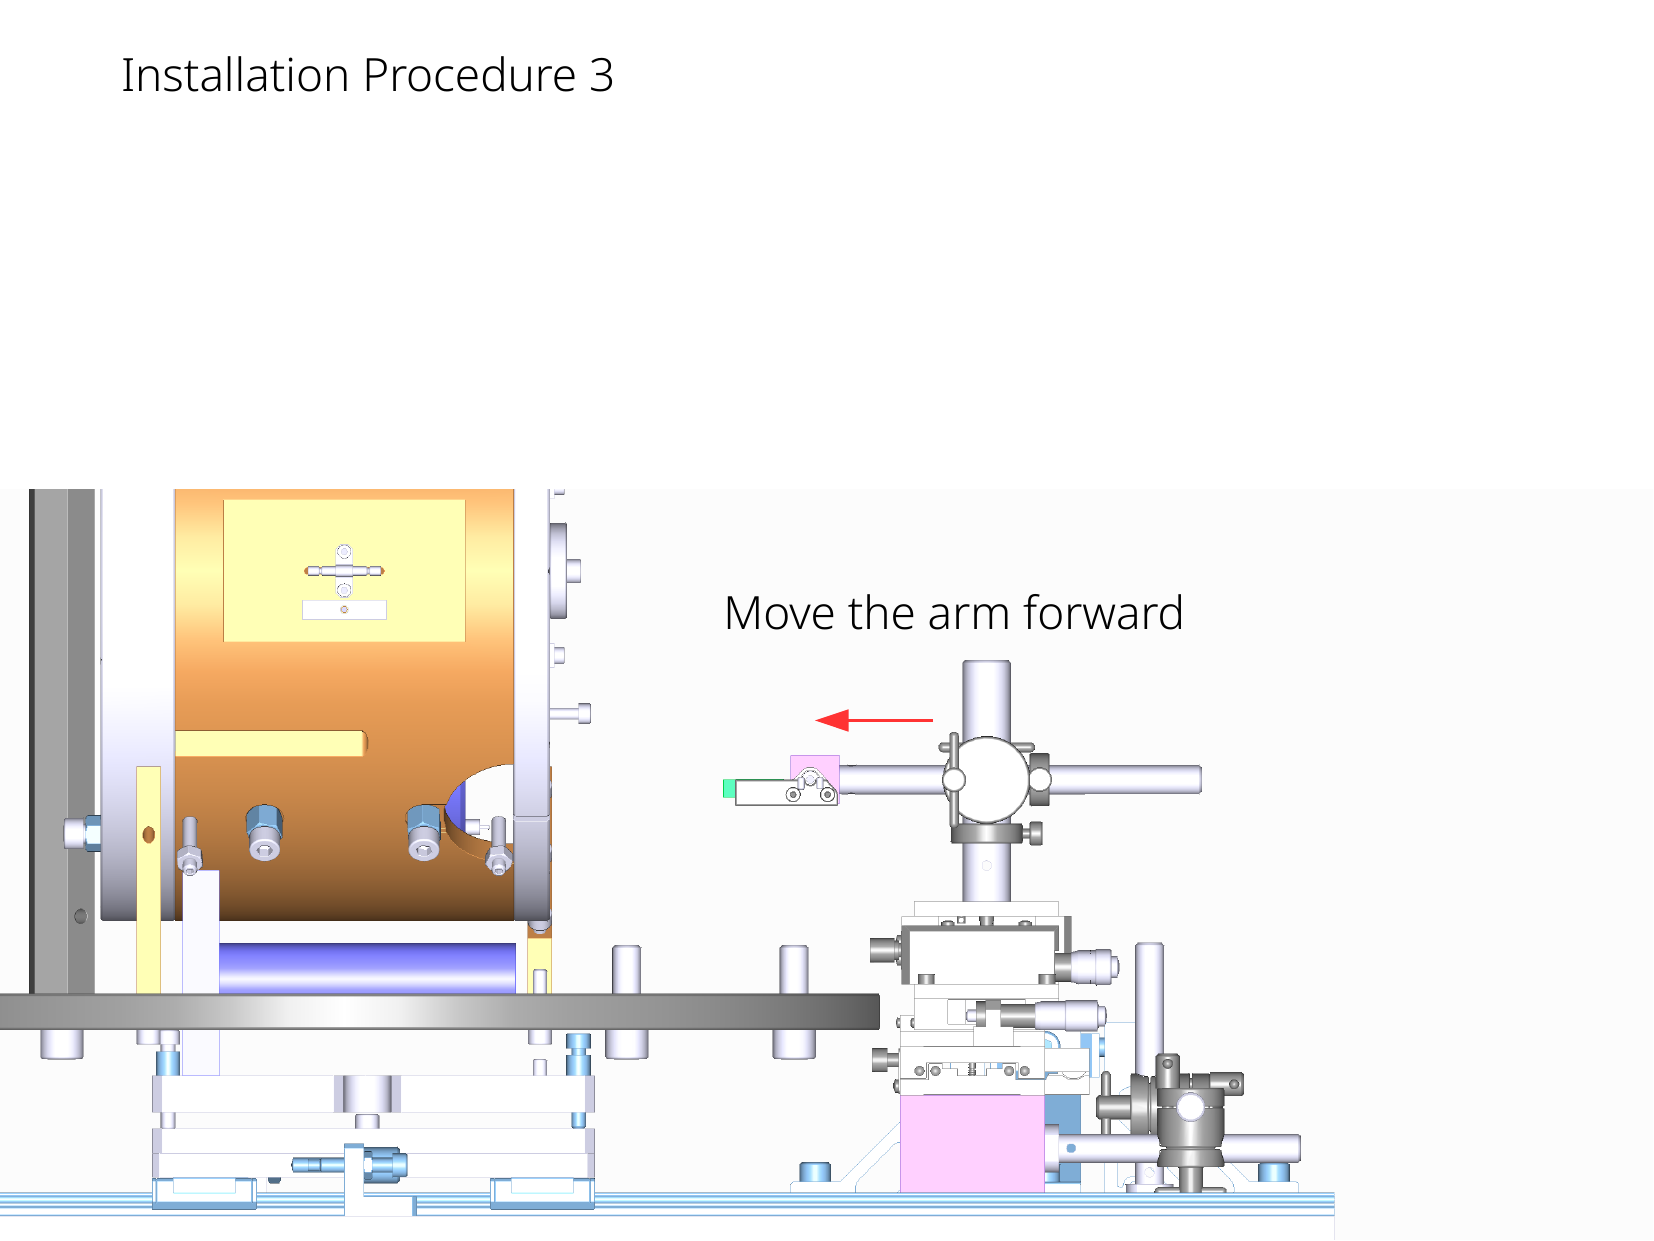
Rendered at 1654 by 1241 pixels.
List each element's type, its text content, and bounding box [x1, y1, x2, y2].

text_box Move the arm forward [708, 572, 1263, 645]
picture [0, 489, 1654, 1241]
text_box Installation Procedure 3 [106, 35, 675, 107]
